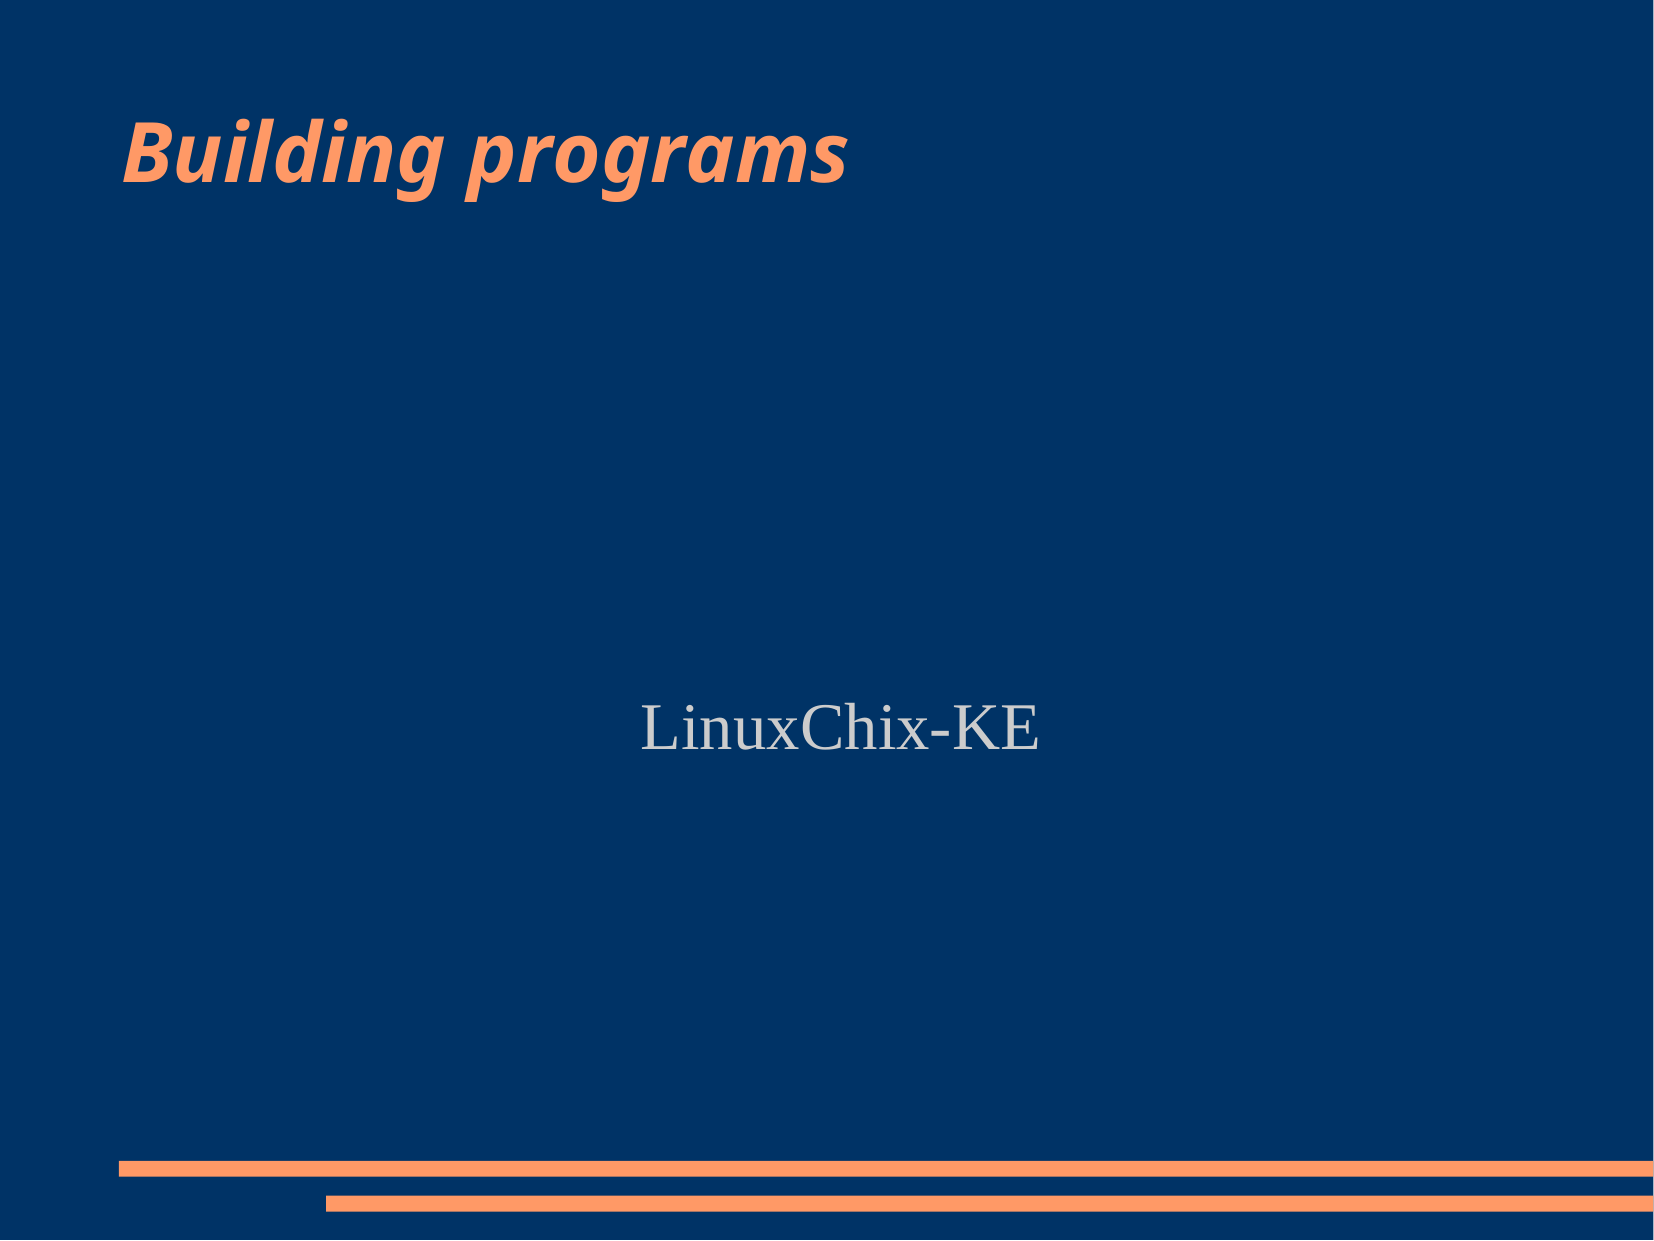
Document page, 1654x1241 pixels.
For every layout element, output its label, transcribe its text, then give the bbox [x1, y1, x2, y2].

title Building programs [121, 46, 1534, 254]
subtitle LinuxChix-KE [121, 322, 1561, 1132]
